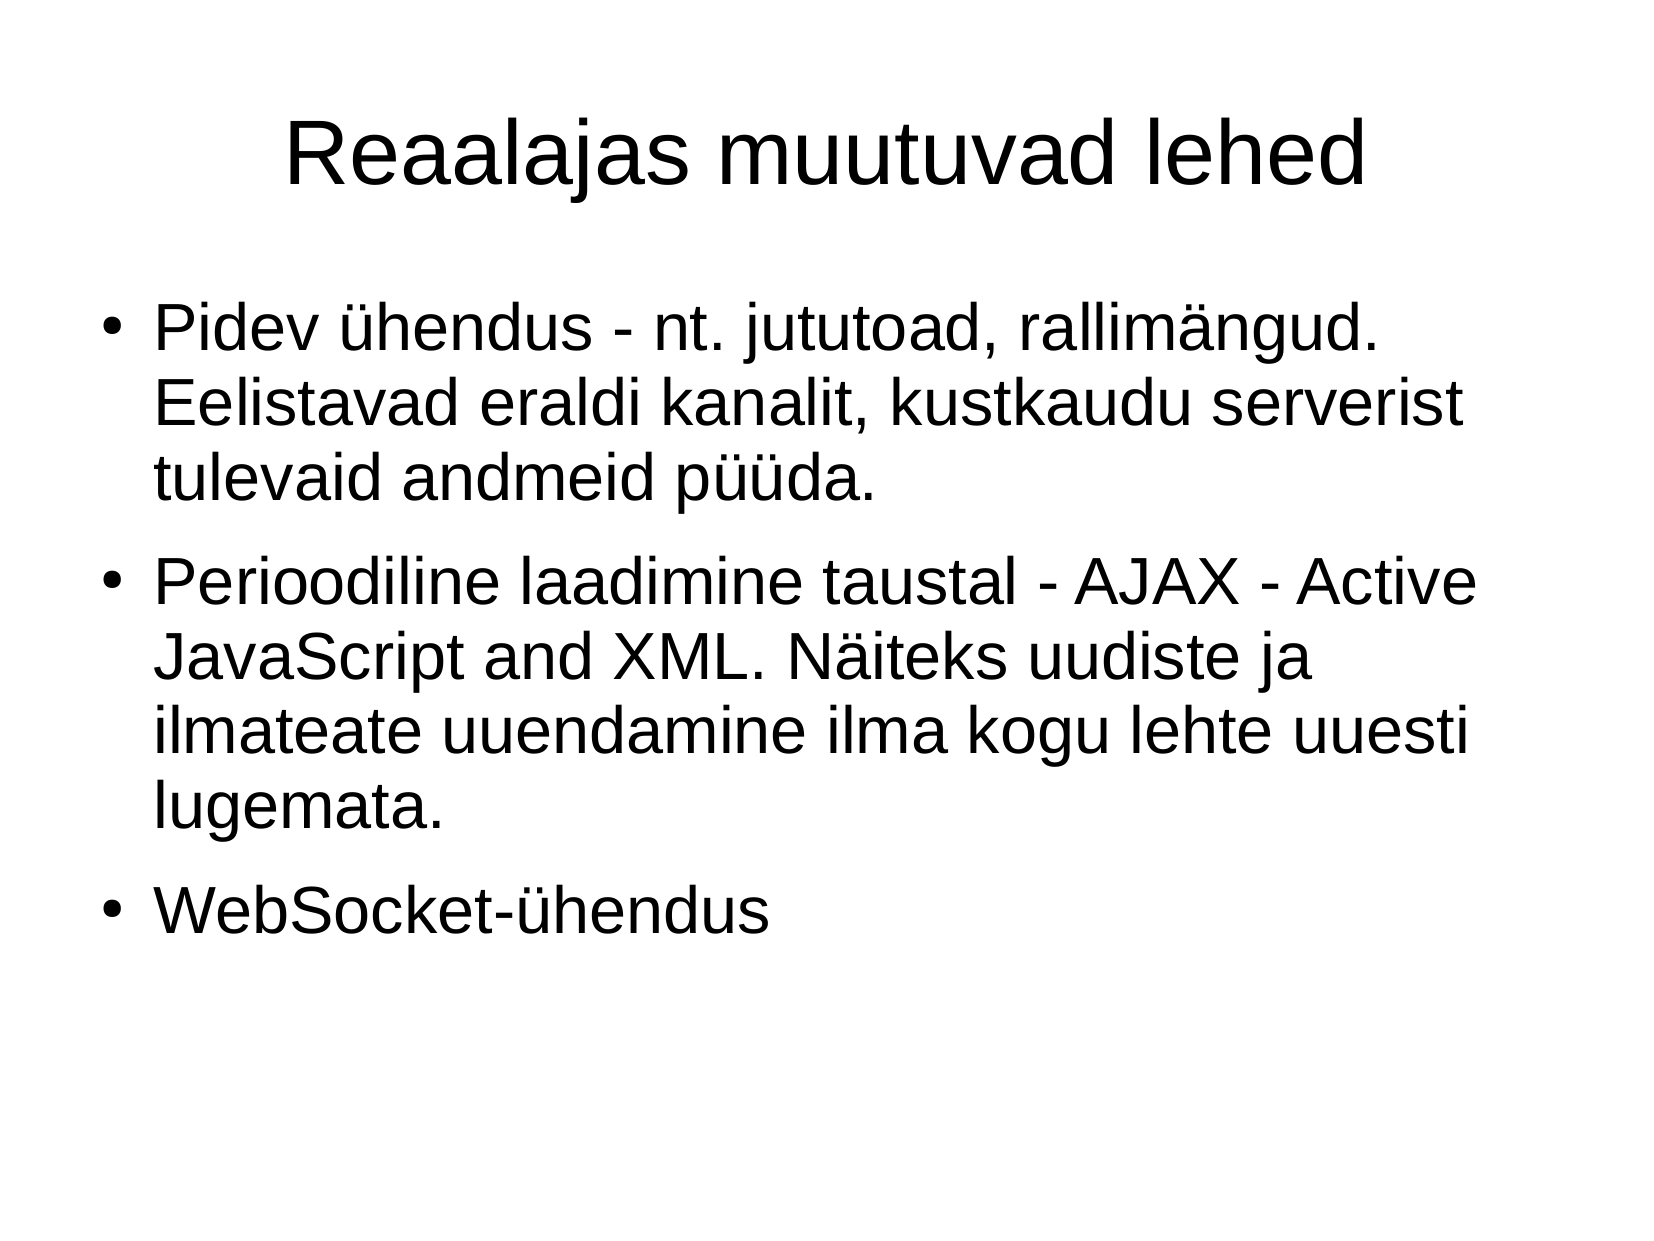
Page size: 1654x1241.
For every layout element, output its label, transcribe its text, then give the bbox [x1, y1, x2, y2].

title Reaalajas muutuvad lehed [82, 56, 1571, 250]
list Pidev ühendus - nt. jututoad, rallimängud. Eelistavad eraldi kanalit, kustkaudu serverist tulevaid andmeid püüda. Perioodiline laadimine taustal - AJAX - Active JavaScript and XML. Näiteks uudiste ja ilmateate uuendamine ilma kogu lehte uuesti lugemata. WebSocket-ühendus [82, 290, 1571, 1094]
